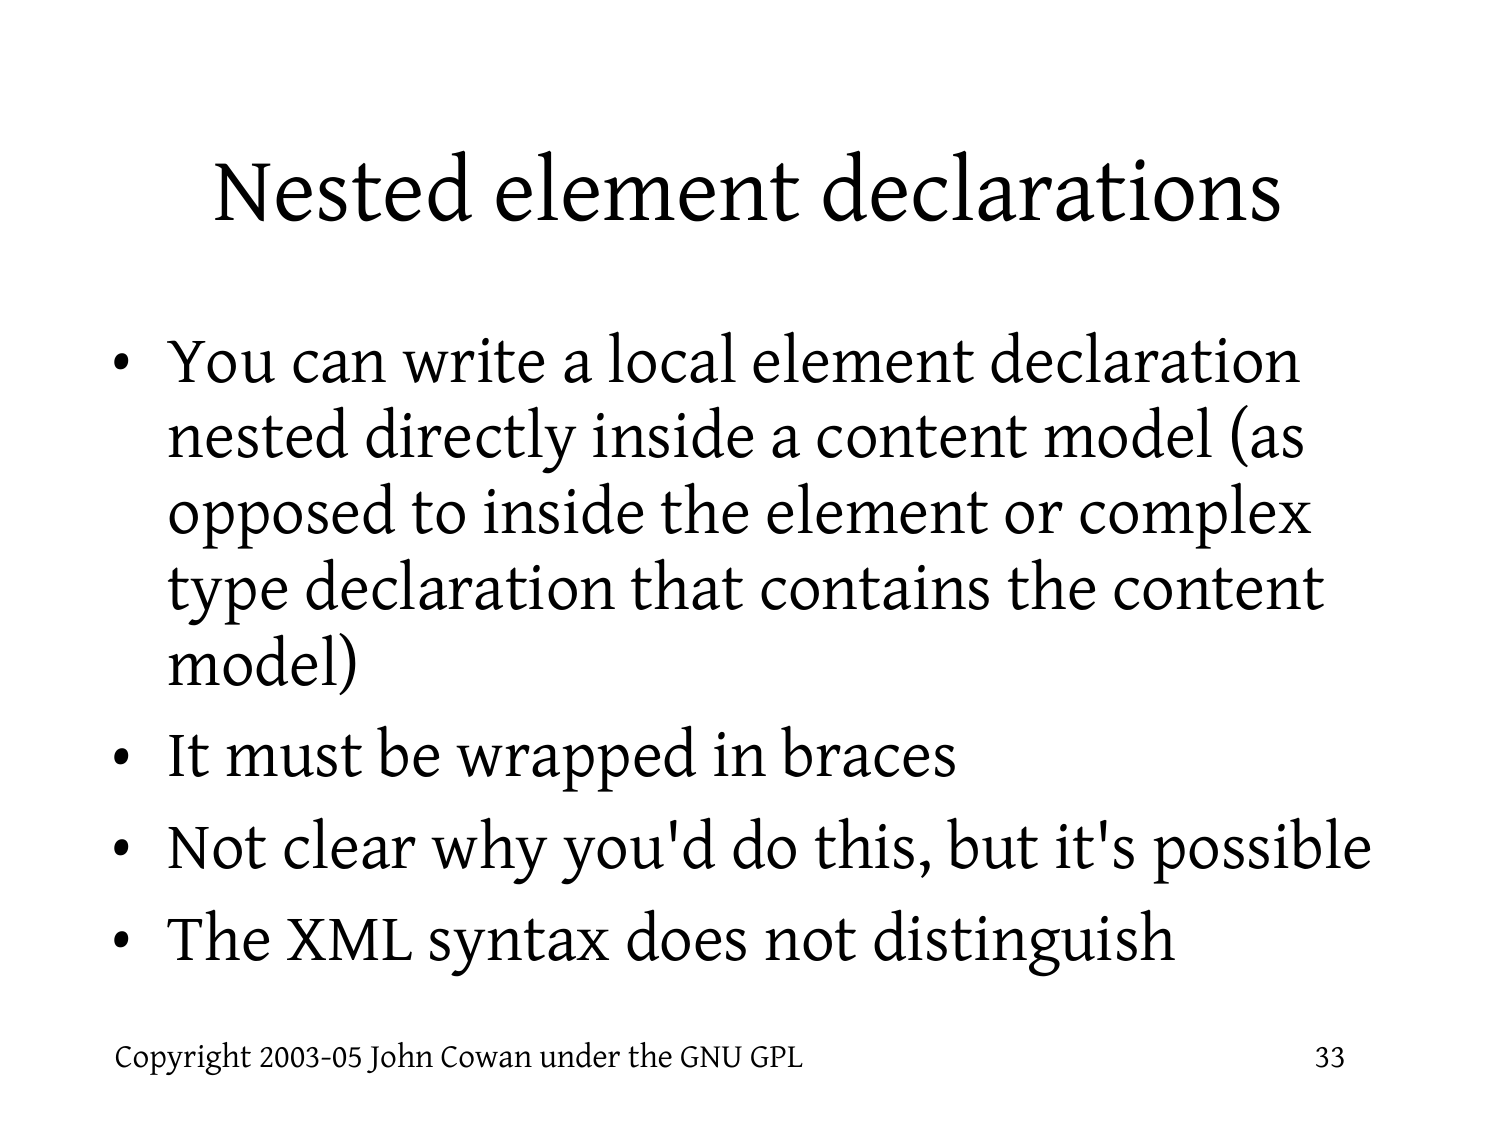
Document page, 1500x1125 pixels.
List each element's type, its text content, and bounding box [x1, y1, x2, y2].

title Nested element declarations [112, 62, 1387, 324]
list You can write a local element declaration nested directly inside a content model (as opposed to inside the element or complex type declaration that contains the content model) It must be wrapped in braces Not clear why you'd do this, but it's possible The XML syntax does not distinguish [112, 324, 1387, 1046]
